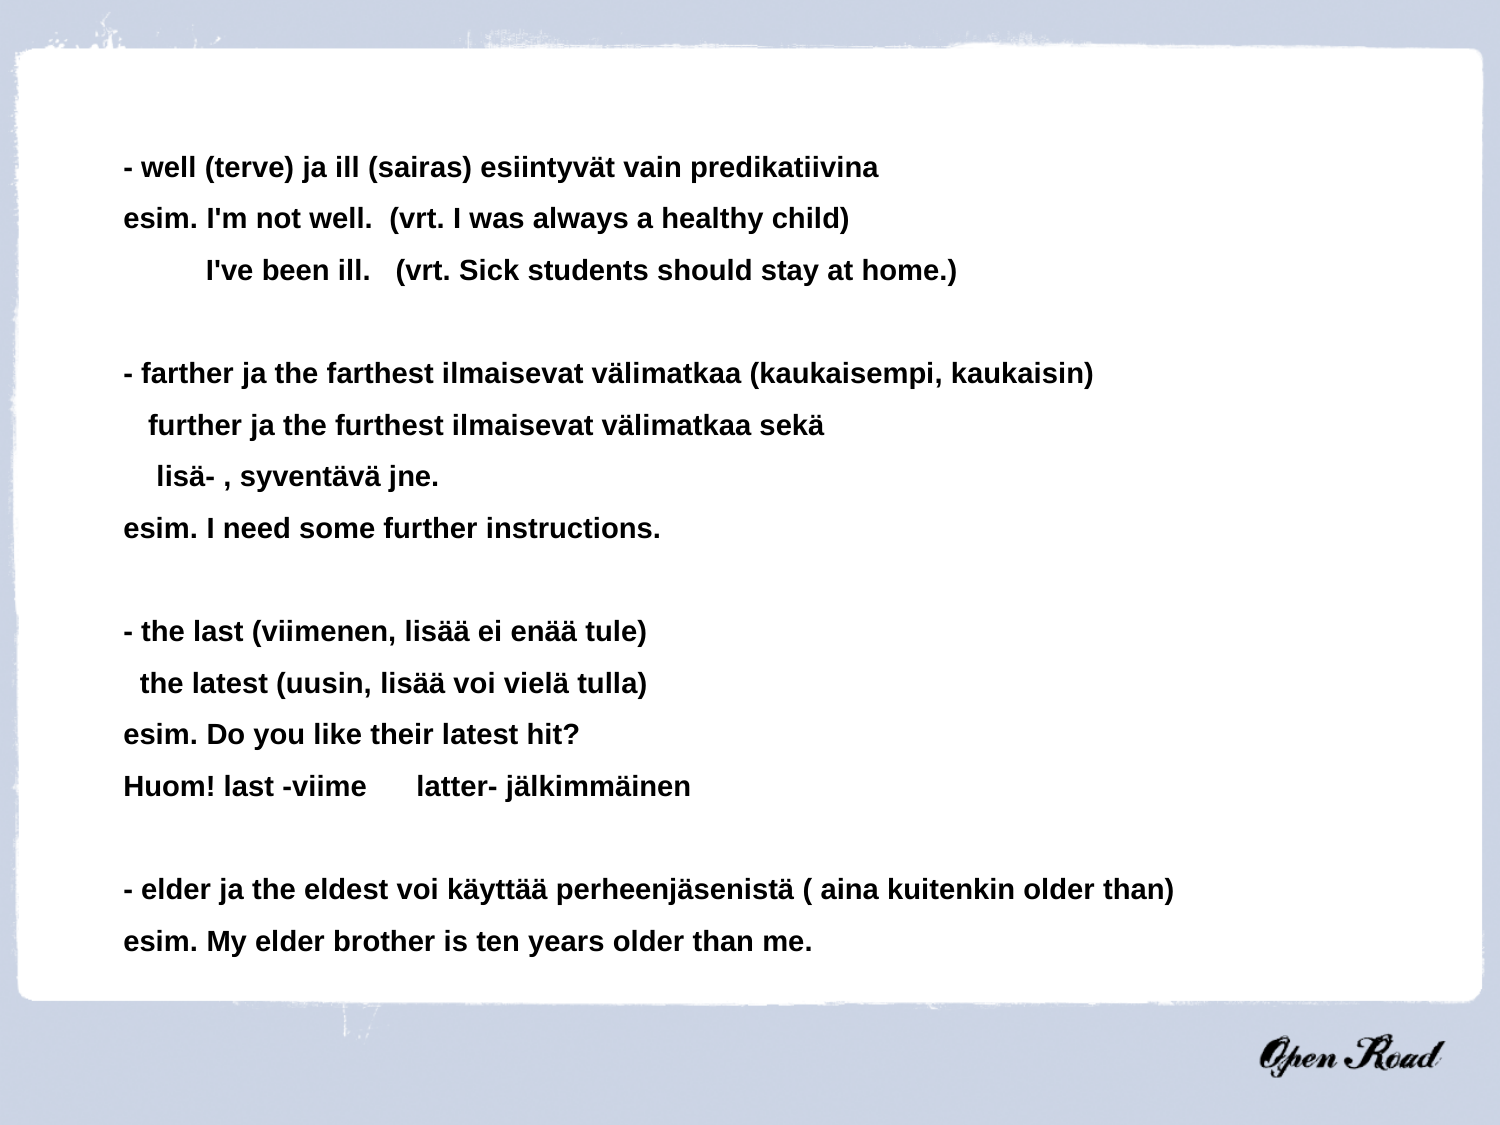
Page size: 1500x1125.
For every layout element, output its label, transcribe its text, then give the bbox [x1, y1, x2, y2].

text_box - well (terve) ja ill (sairas) esiintyvät vain predikatiivina esim. I'm not well. (vrt. I was always a healthy child) I've been ill. (vrt. Sick students should stay at home.) - farther ja the farthest ilmaisevat välimatkaa (kaukaisempi, kaukaisin) further ja the furthest ilmaisevat välimatkaa sekä lisä- , syventävä jne. esim. I need some further instructions. - the last (viimenen, lisää ei enää tule) the latest (uusin, lisää voi vielä tulla) esim. Do you like their latest hit? Huom! last -viime latter- jälkimmäinen - elder ja the eldest voi käyttää perheenjäsenistä ( aina kuitenkin older than) esim. My elder brother is ten years older than me. [107, 140, 1406, 957]
